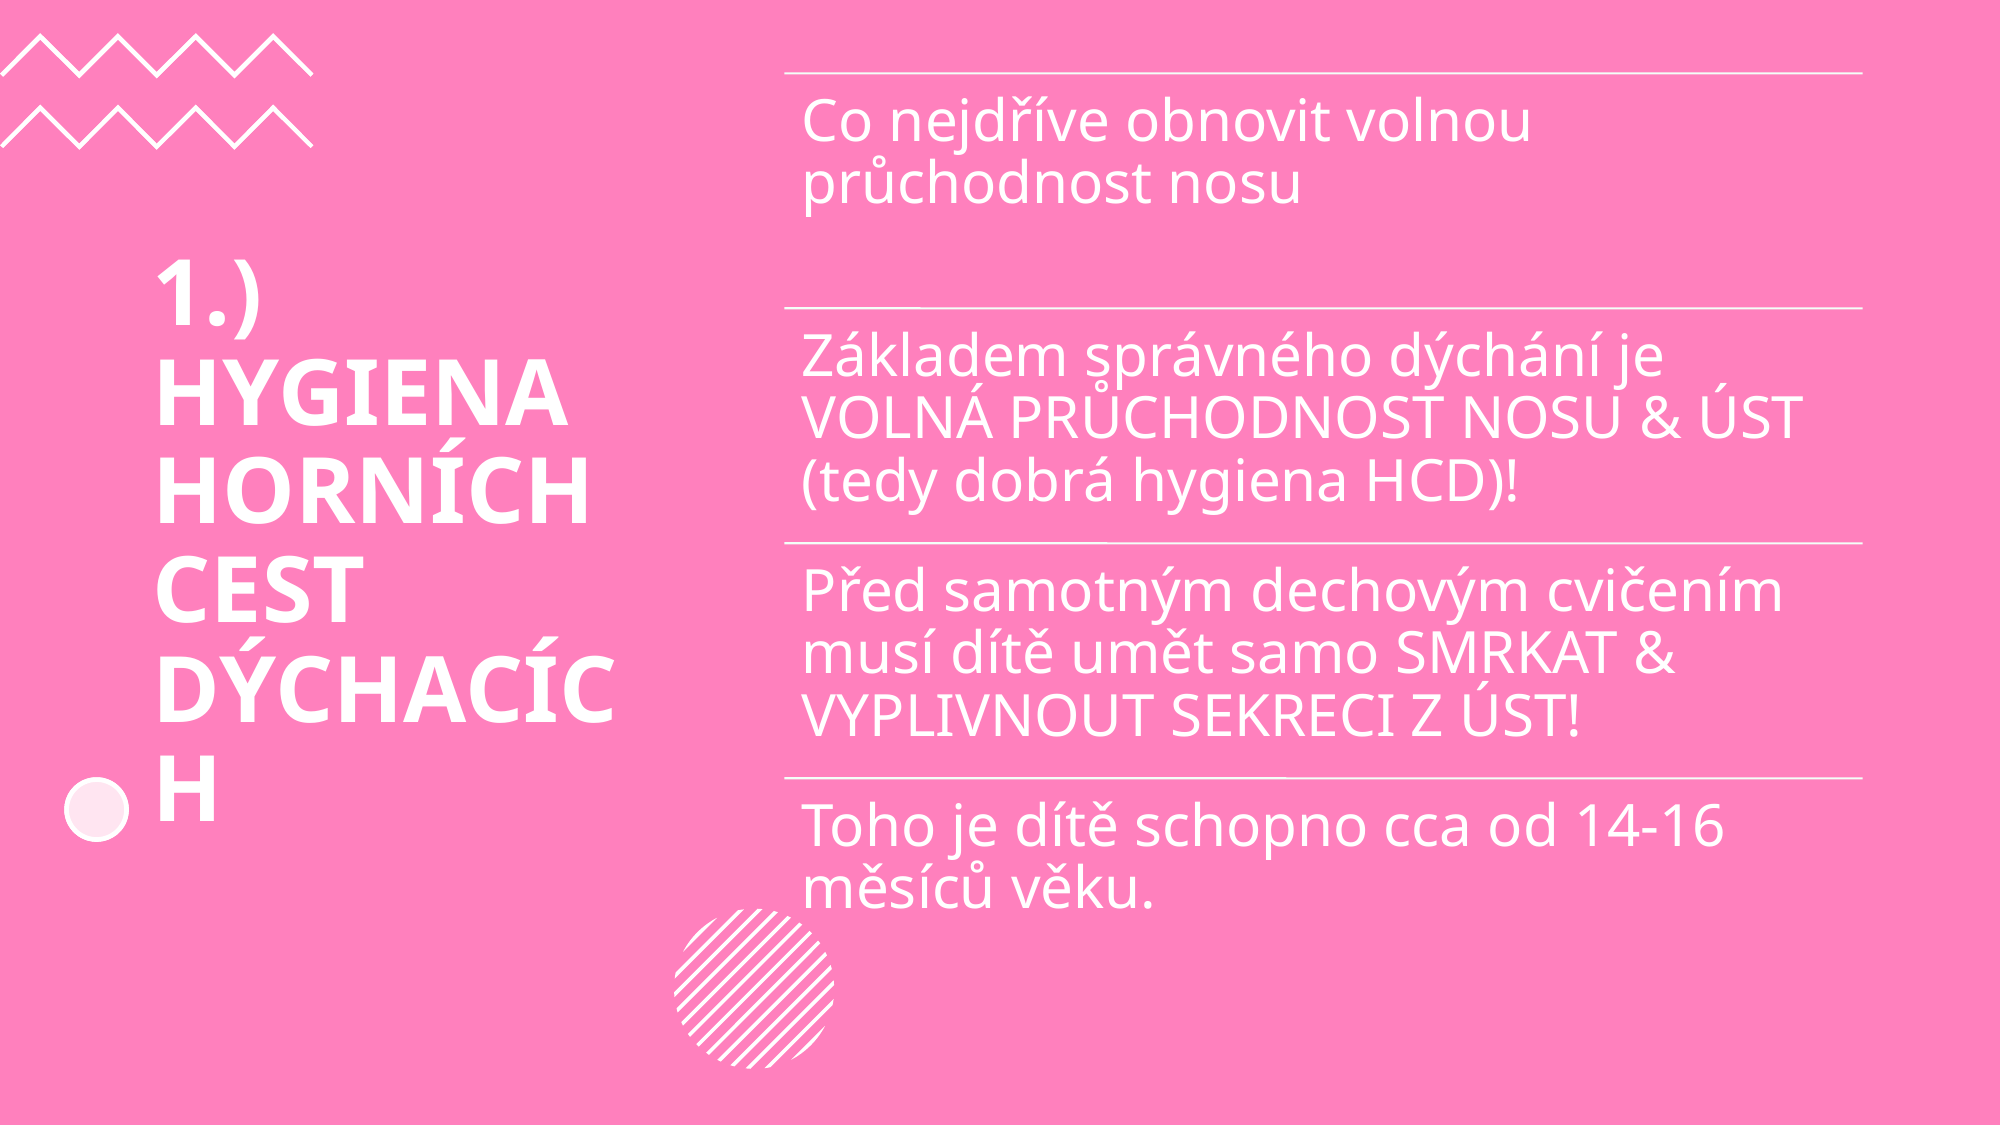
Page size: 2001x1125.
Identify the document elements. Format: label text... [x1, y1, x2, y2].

title 1.) HYGIENA HORNÍCH CEST DÝCHACÍCH [137, 196, 663, 892]
text_box Toho je dítě schopno cca od 14-16 měsíců věku. [784, 778, 1863, 1014]
text_box Základem správného dýchání je VOLNÁ PRŮCHODNOST NOSU & ÚST (tedy dobrá hygiena HCD)! [784, 308, 1863, 542]
text_box Co nejdříve obnovit volnou průchodnost nosu [784, 73, 1863, 307]
text_box Před samotným dechovým cvičením musí dítě umět samo SMRKAT & VYPLIVNOUT SEKRECI Z ÚST! [784, 543, 1863, 777]
text_box [0, 0, 2000, 1125]
